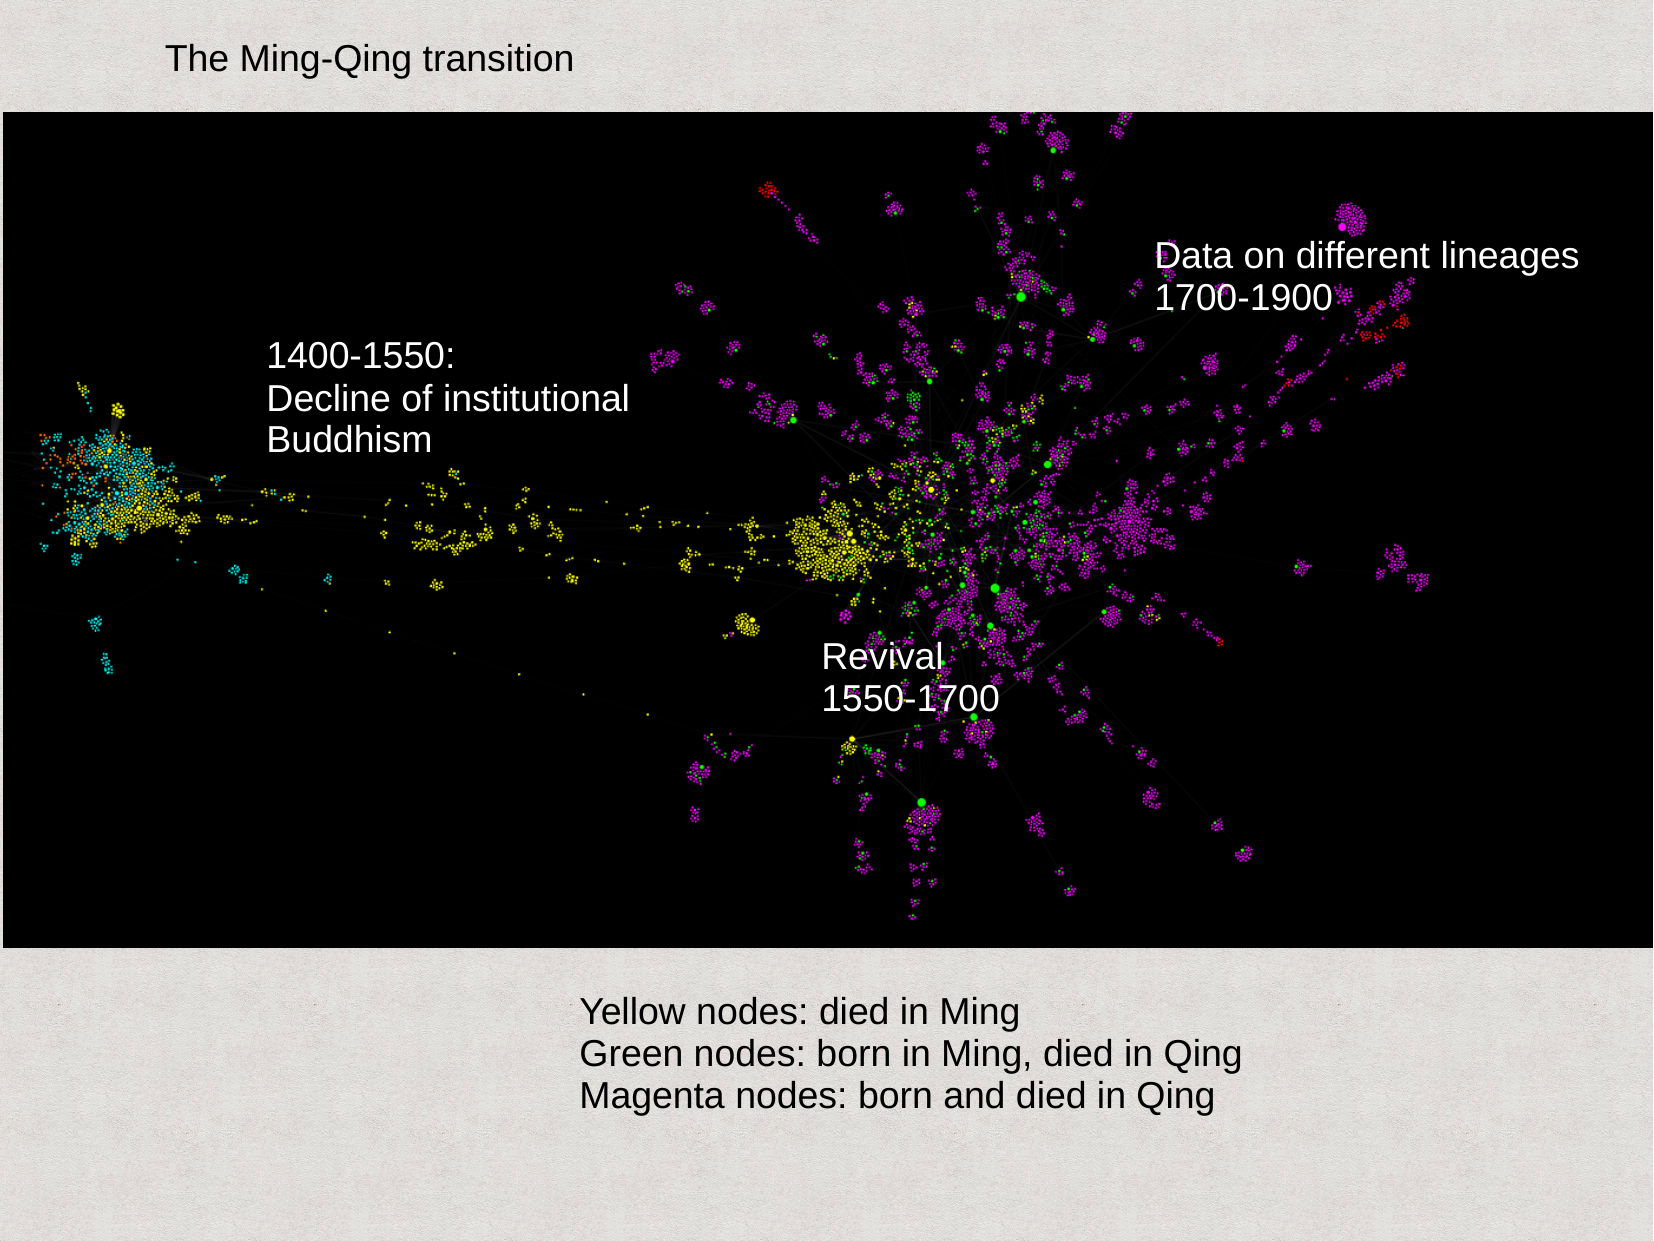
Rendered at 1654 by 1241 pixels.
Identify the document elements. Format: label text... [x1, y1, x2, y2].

text_box Yellow nodes: died in Ming Green nodes: born in Ming, died in Qing Magenta nodes: born and died in Qing [564, 982, 1258, 1124]
text_box 1400-1550: Decline of institutional Buddhism [251, 327, 664, 469]
text_box Revival 1550-1700 [806, 628, 1039, 742]
picture [0, 0, 1654, 1241]
text_box The Ming-Qing transition [149, 30, 1410, 87]
text_box Data on different lineages 1700-1900 [1139, 227, 1614, 342]
